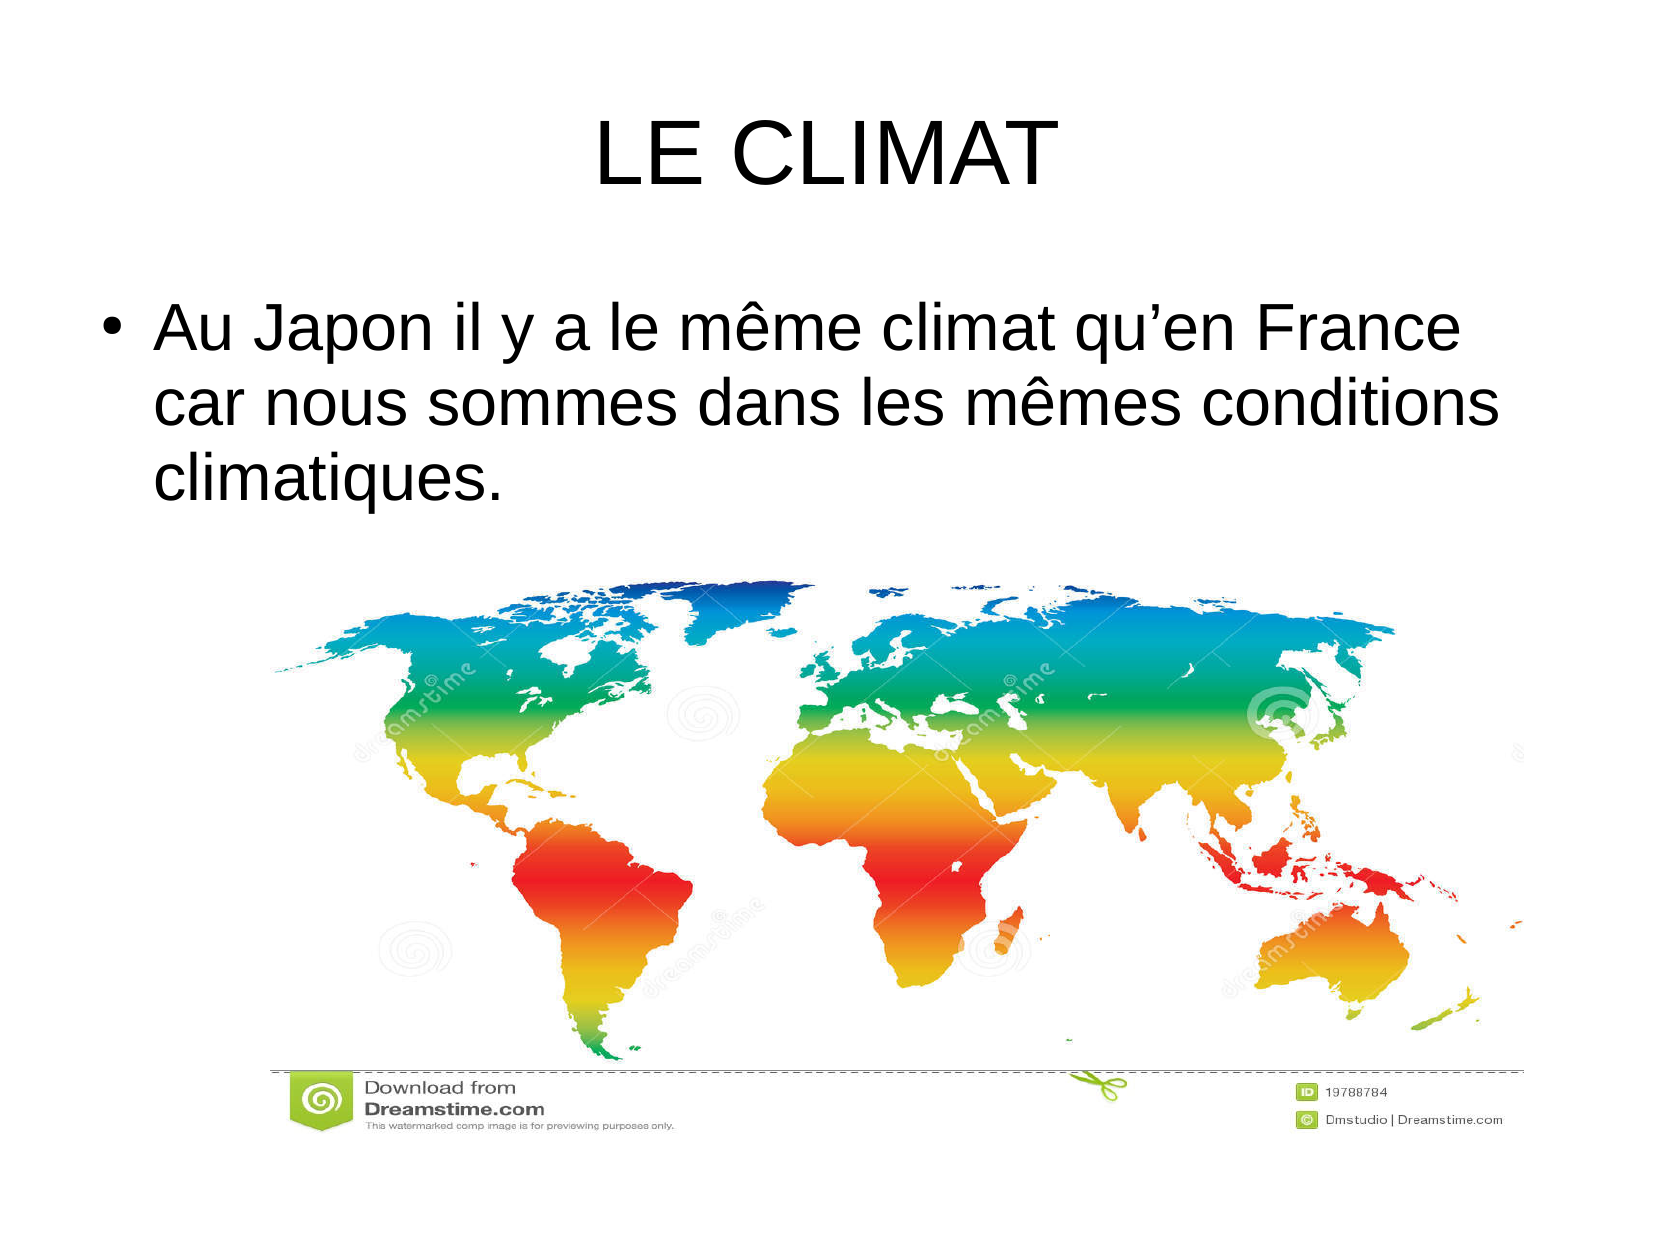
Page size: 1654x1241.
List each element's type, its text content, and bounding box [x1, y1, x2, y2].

picture [270, 578, 1524, 1141]
title LE CLIMAT [82, 49, 1571, 257]
list Au Japon il y a le même climat qu’en France car nous sommes dans les mêmes conditions climatiques. [82, 290, 1571, 1109]
